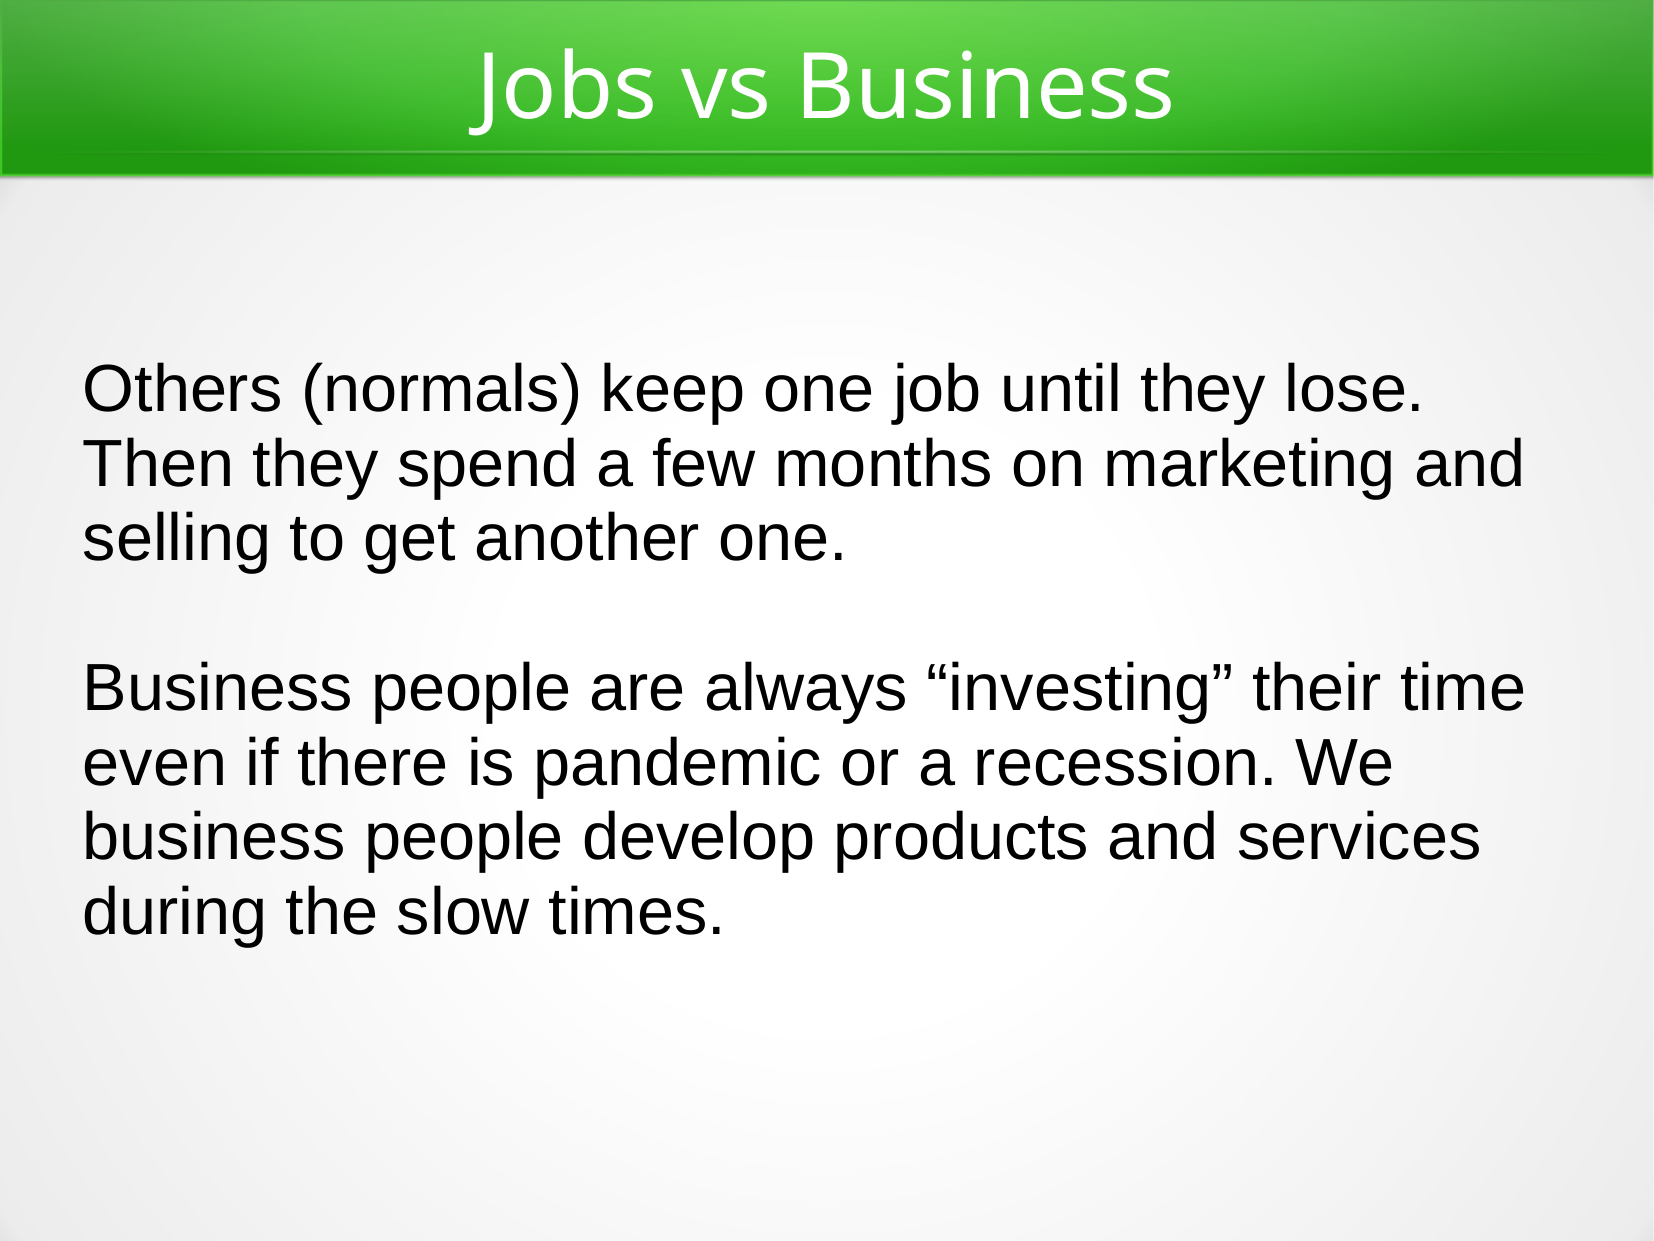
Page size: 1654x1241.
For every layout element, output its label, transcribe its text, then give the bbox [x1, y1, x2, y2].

subtitle Others (normals) keep one job until they lose. Then they spend a few months on marketing and selling to get another one. Business people are always “investing” their time even if there is pandemic or a recession. We business people develop products and services during the slow times. [82, 290, 1571, 1010]
title Jobs vs Business [82, 11, 1571, 154]
picture [0, 0, 1654, 1241]
